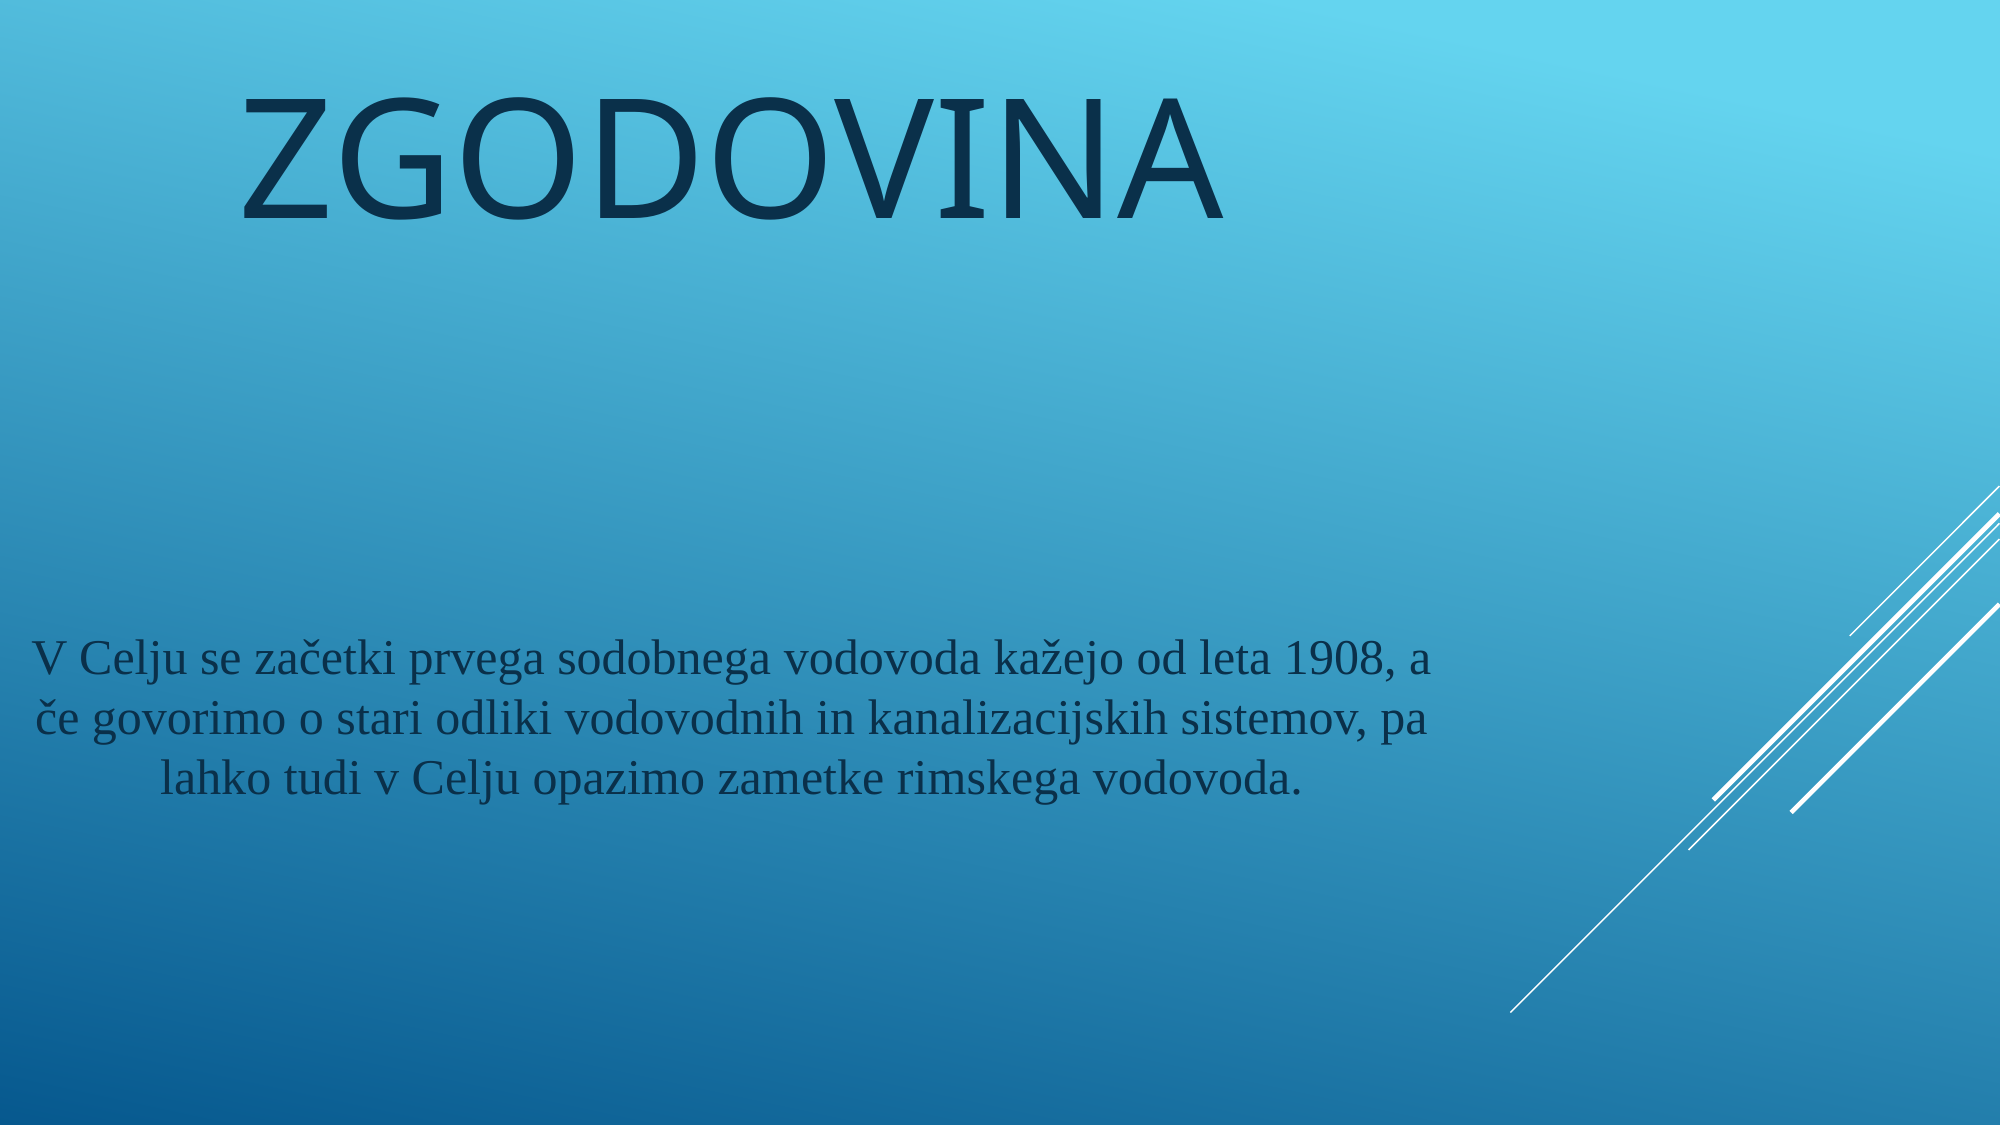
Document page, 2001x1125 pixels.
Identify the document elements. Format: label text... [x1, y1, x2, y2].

title zgodovina [0, 0, 1464, 304]
list V Celju se začetki prvega sodobnega vodovoda kažejo od leta 1908, a če govorimo o stari odliki vodovodnih in kanalizacijskih sistemov, pa lahko tudi v Celju opazimo zametke rimskega vodovoda. [0, 304, 1464, 1125]
